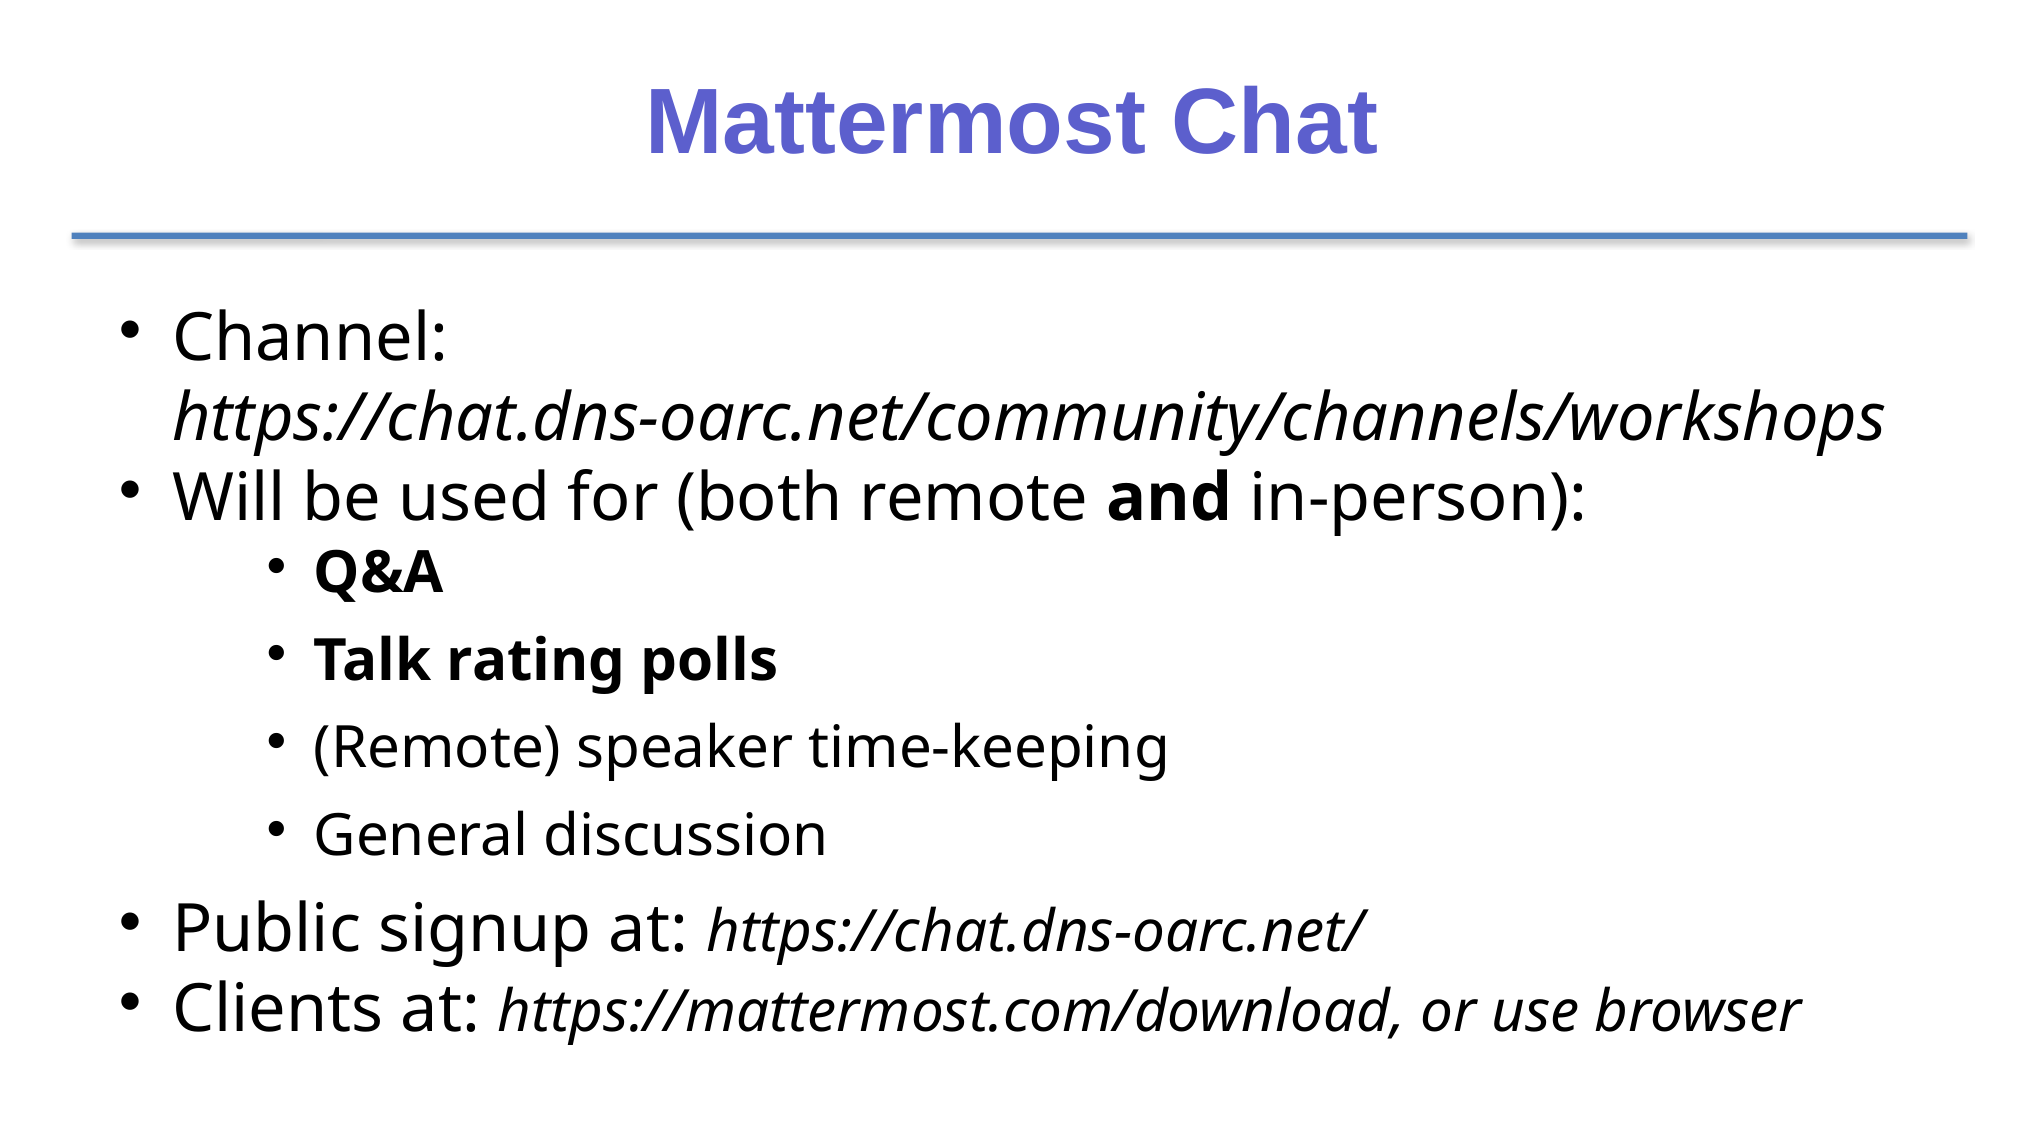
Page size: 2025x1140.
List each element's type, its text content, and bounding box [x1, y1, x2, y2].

text_box Channel: https://chat.dns-oarc.net/community/channels/workshops Will be used for (both remote and in-person): Q&A Talk rating polls (Remote) speaker time-keeping General discussion Public signup at: https://chat.dns-oarc.net/ Clients at: https://mattermost.com/download, or use browser [101, 293, 1924, 955]
text_box Mattermost Chat [101, 45, 1924, 188]
